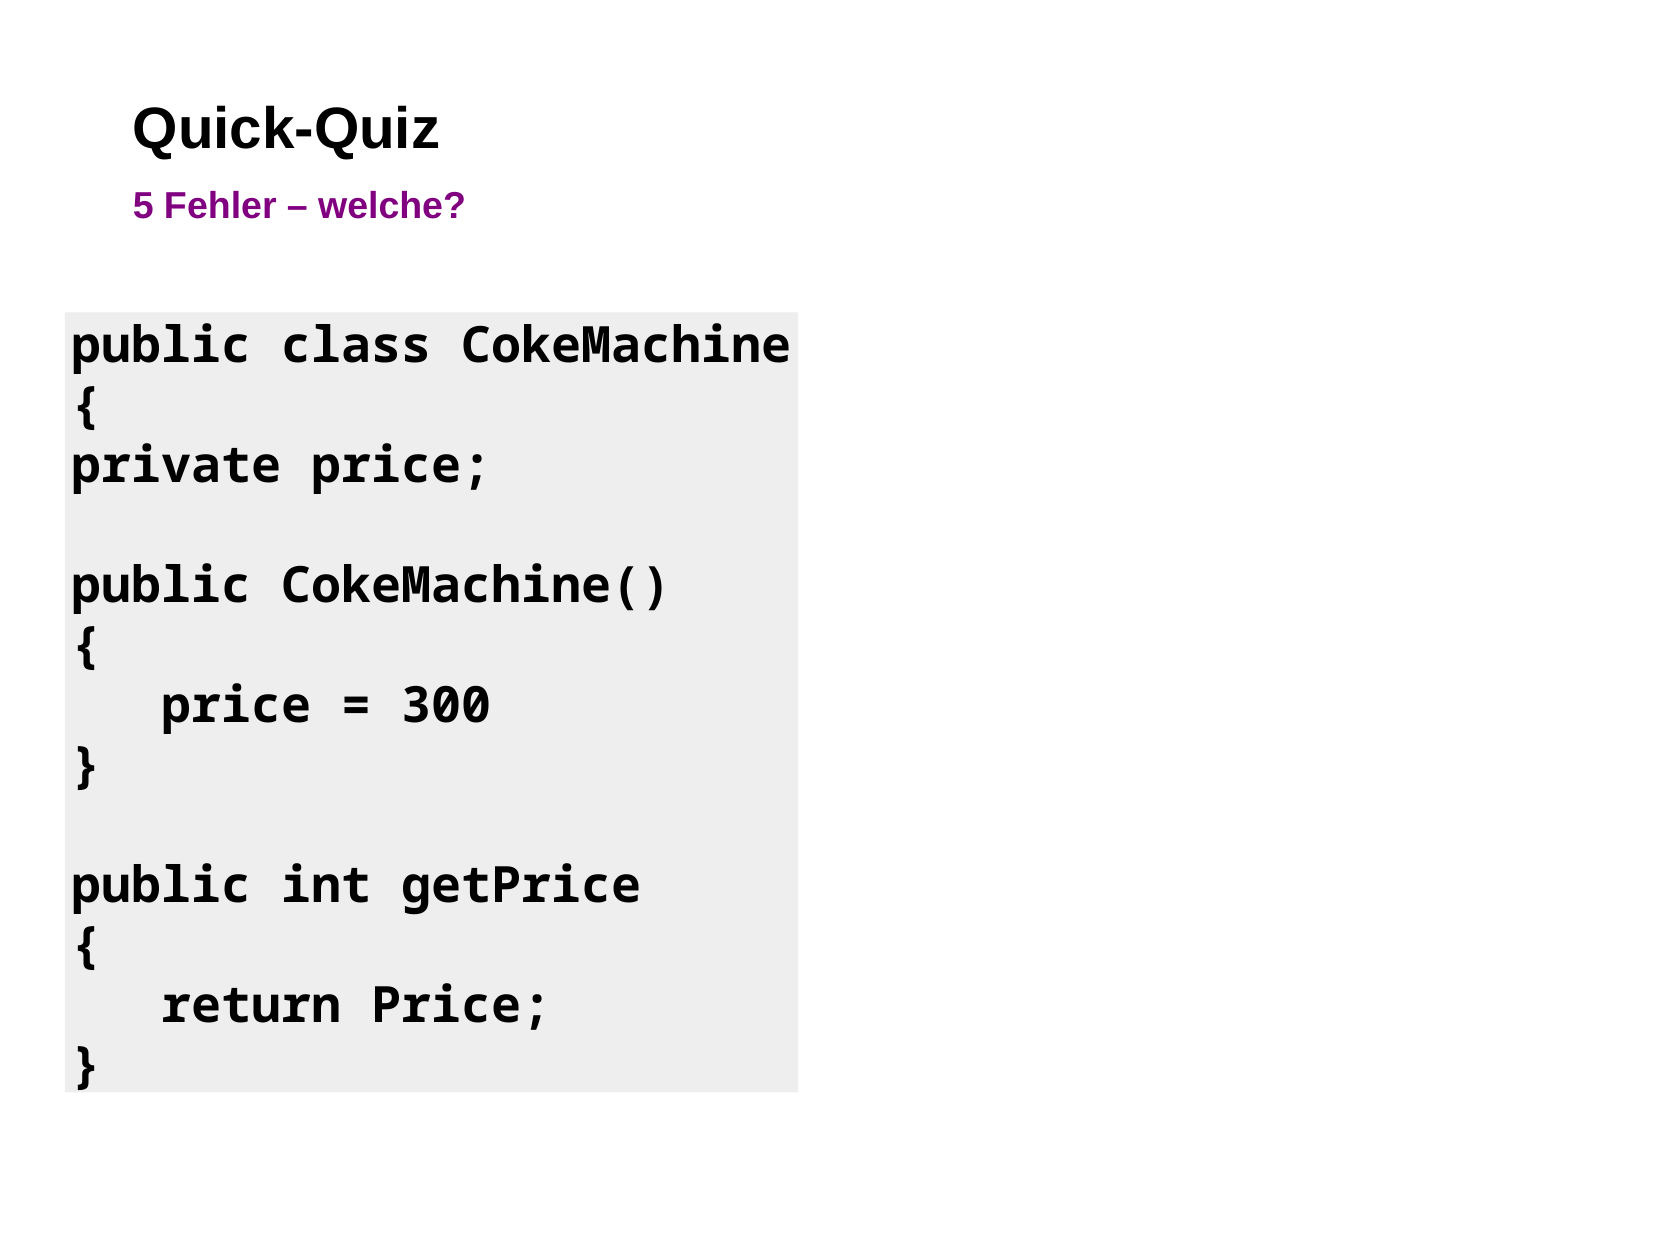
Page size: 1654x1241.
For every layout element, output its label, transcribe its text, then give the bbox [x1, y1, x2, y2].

text_box 5 Fehler – welche? [118, 177, 591, 234]
text_box Quick-Quiz [118, 88, 1536, 178]
text_box public class CokeMachine { private price; public CokeMachine() { price = 300 } public int getPrice { return Price; } [64, 312, 799, 1093]
